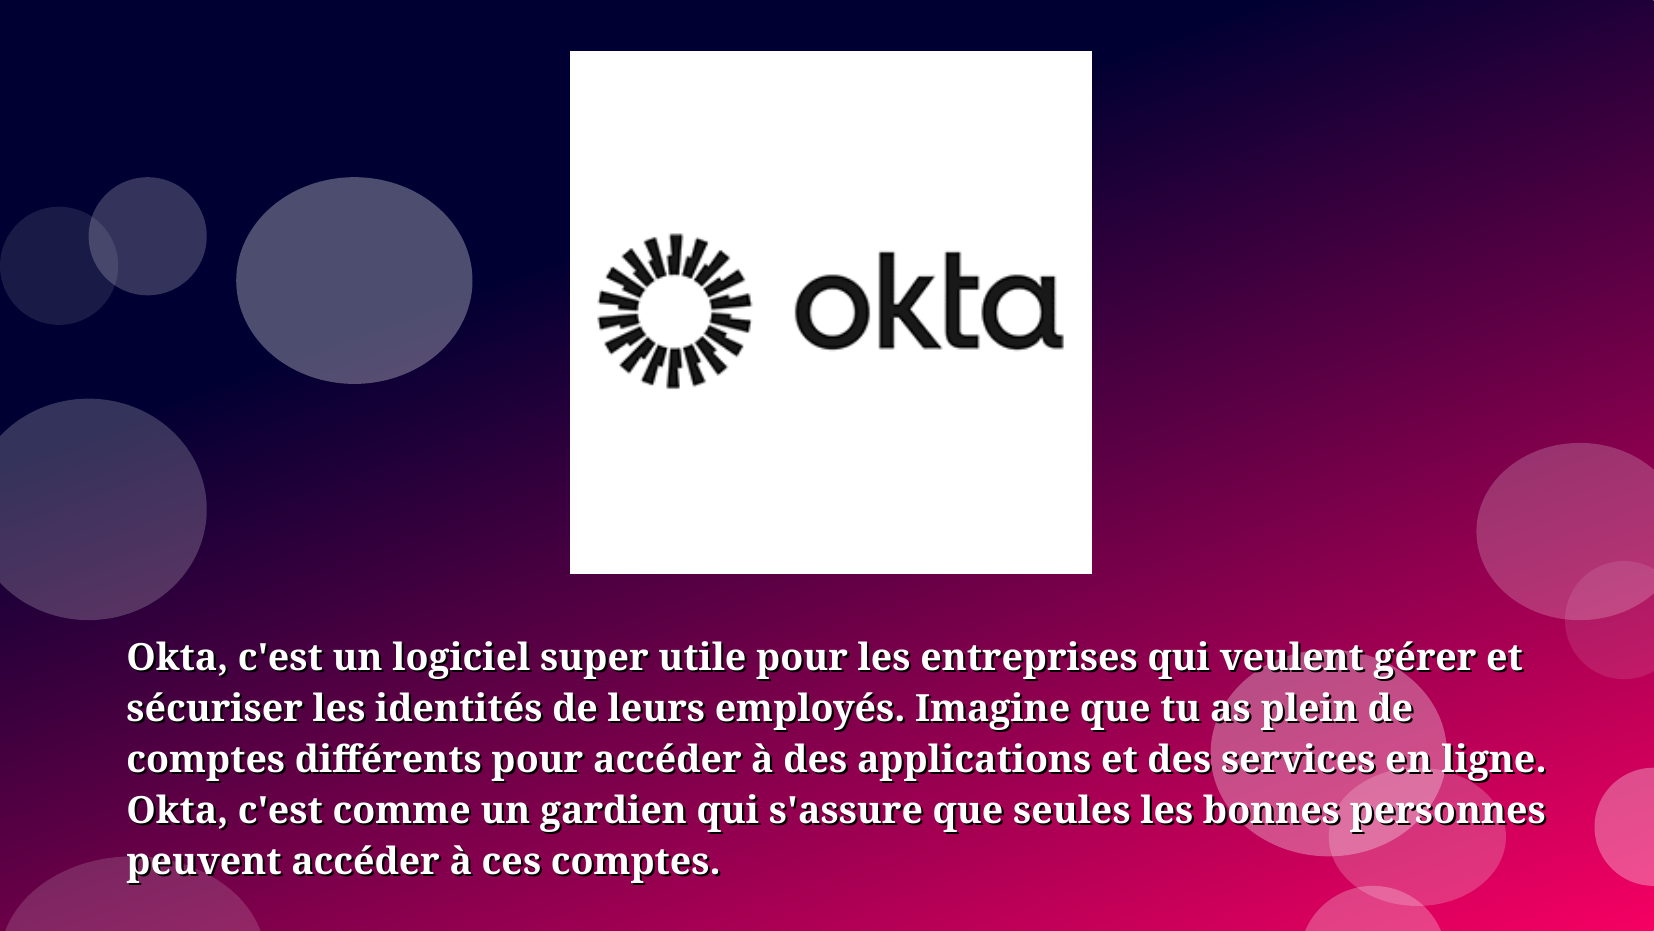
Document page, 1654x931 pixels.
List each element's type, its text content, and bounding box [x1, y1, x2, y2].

text_box Okta, c'est un logiciel super utile pour les entreprises qui veulent gérer et sécuriser les identités de leurs employés. Imagine que tu as plein de comptes différents pour accéder à des applications et des services en ligne. Okta, c'est comme un gardien qui s'assure que seules les bonnes personnes peuvent accéder à ces comptes. [111, 623, 1569, 931]
picture [570, 51, 1092, 574]
